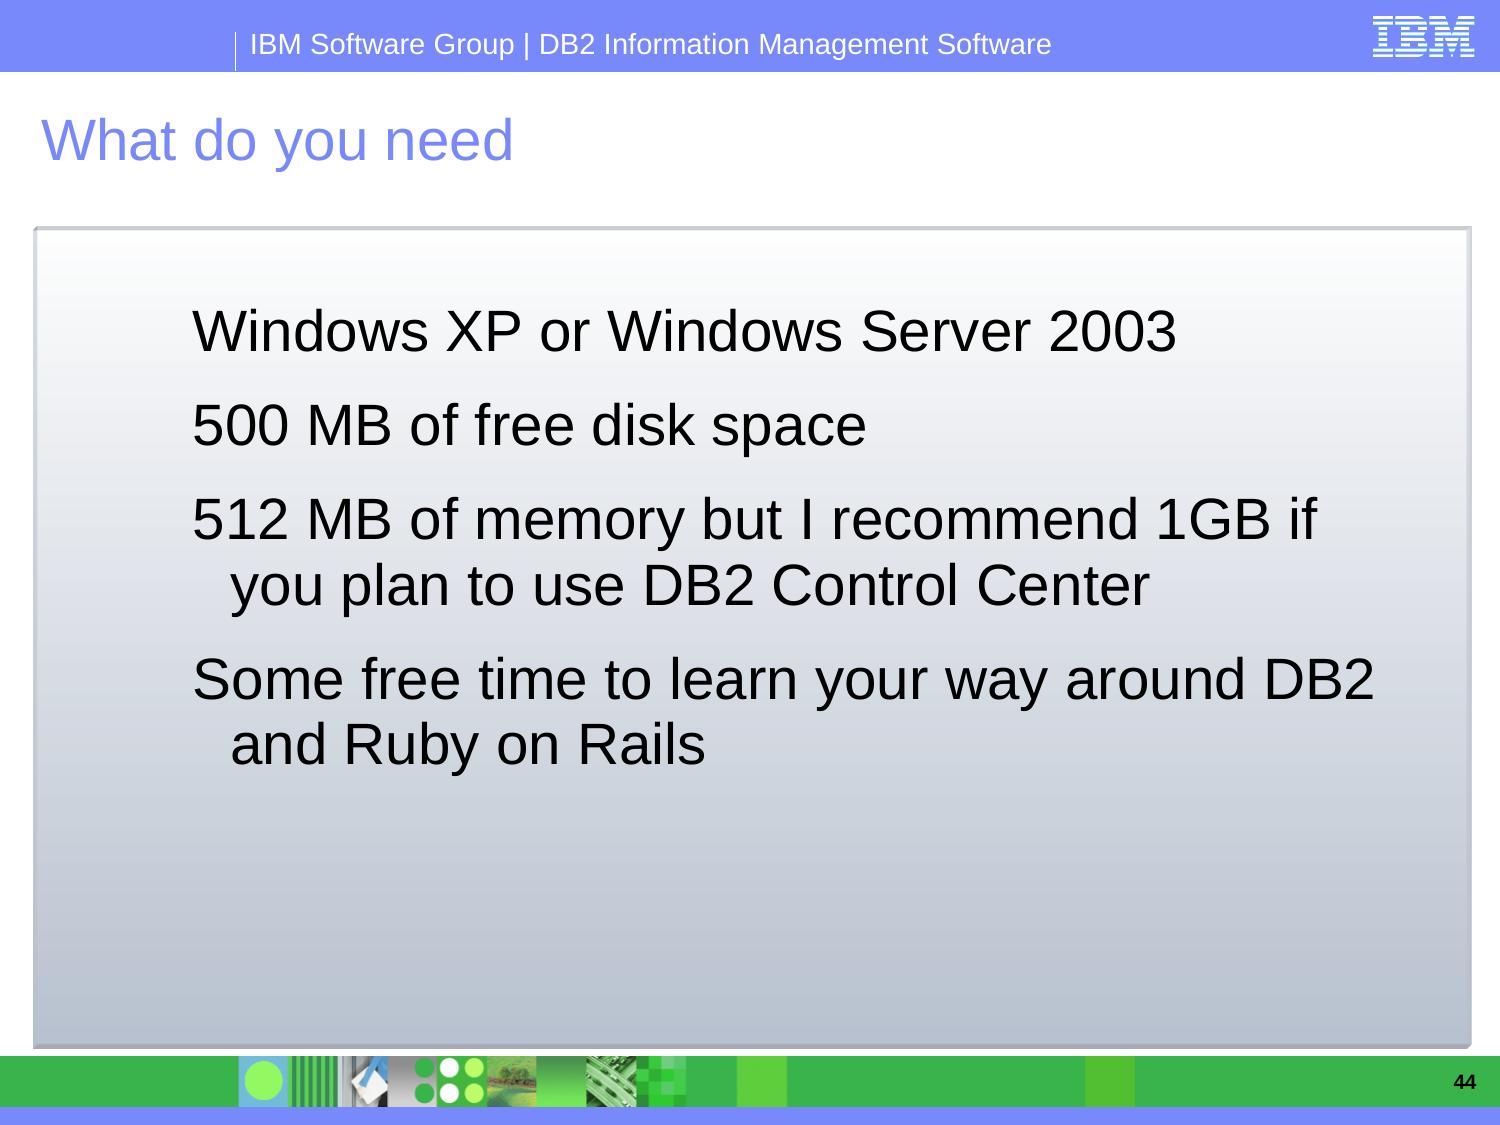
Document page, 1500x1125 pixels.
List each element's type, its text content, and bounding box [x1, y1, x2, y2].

list Windows XP or Windows Server 2003 500 MB of free disk space 512 MB of memory but I recommend 1GB if you plan to use DB2 Control Center Some free time to learn your way around DB2 and Ruby on Rails [178, 291, 1417, 1040]
title What do you need [26, 104, 1416, 183]
picture [0, 1056, 1500, 1107]
